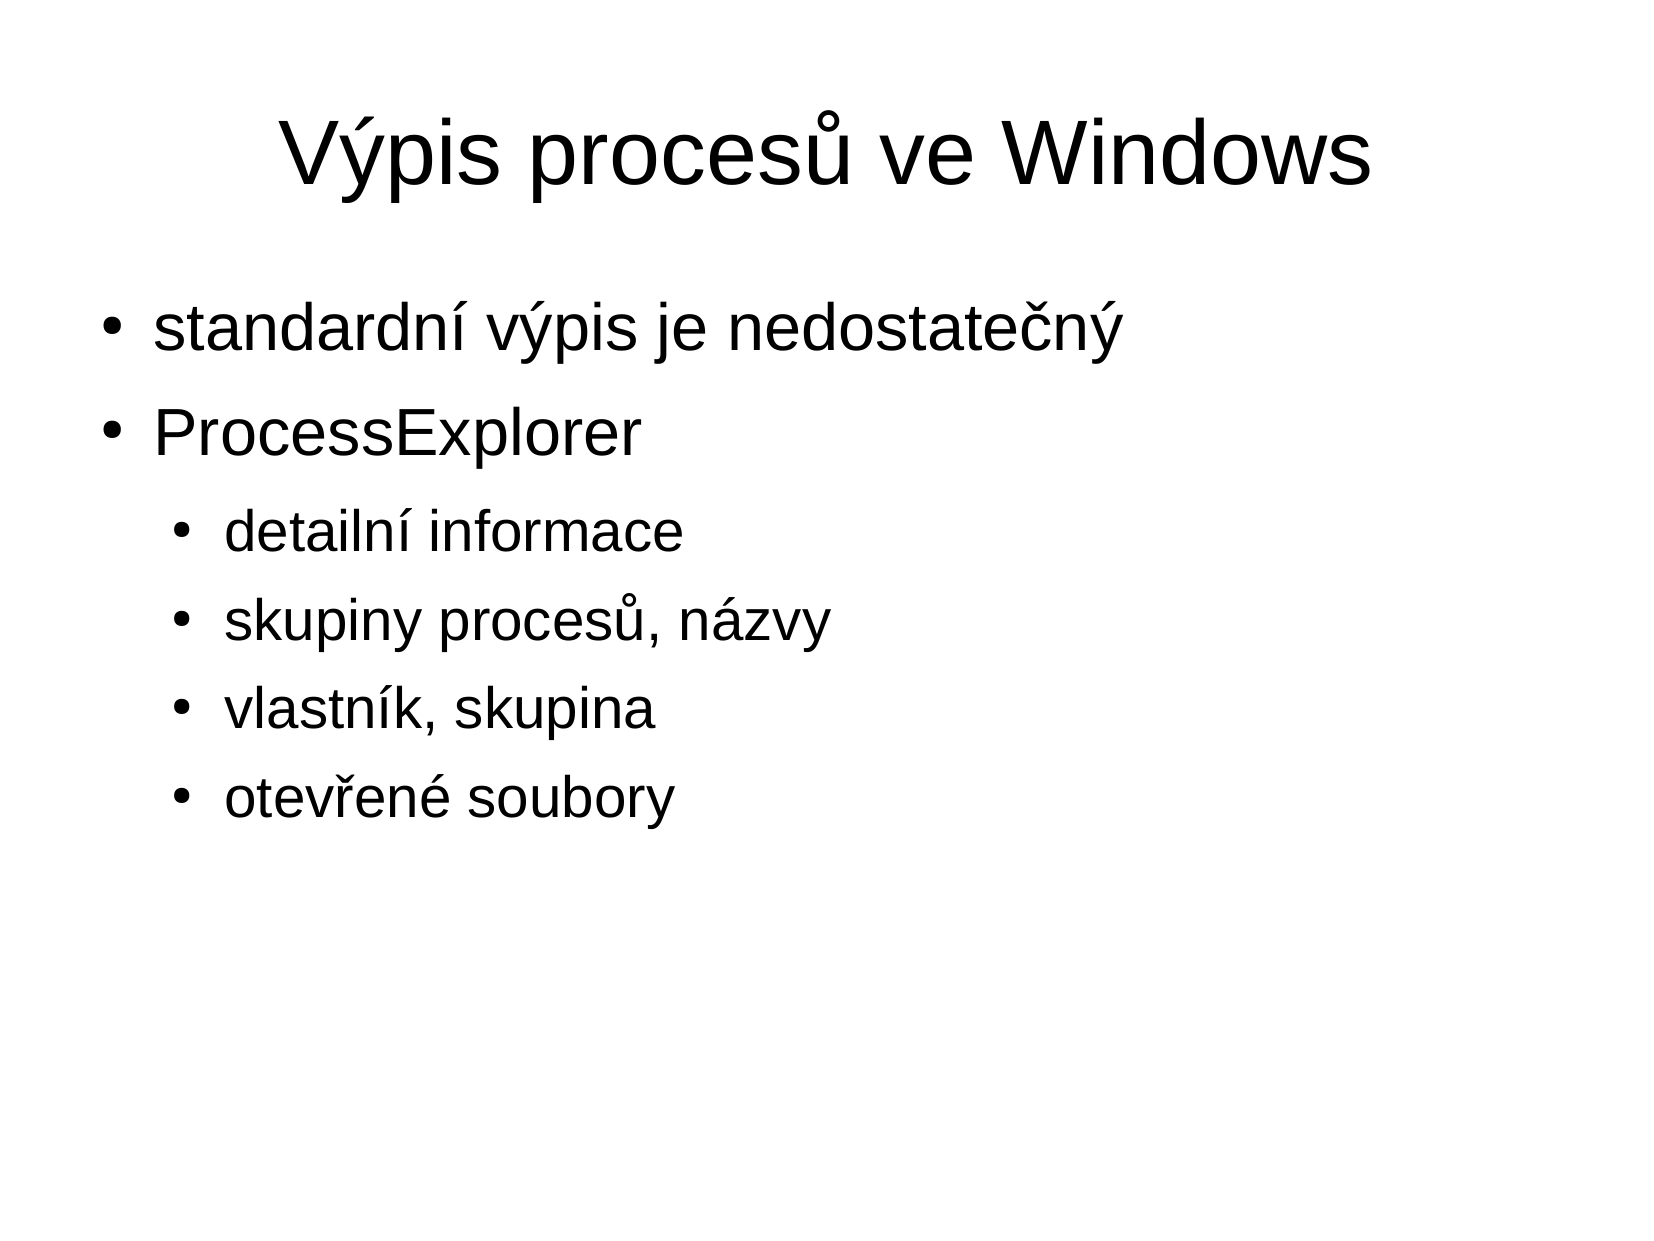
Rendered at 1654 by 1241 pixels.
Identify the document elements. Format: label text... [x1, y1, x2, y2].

list standardní výpis je nedostatečný ProcessExplorer detailní informace skupiny procesů, názvy vlastník, skupina otevřené soubory [82, 290, 1571, 1109]
title Výpis procesů ve Windows [82, 49, 1571, 257]
